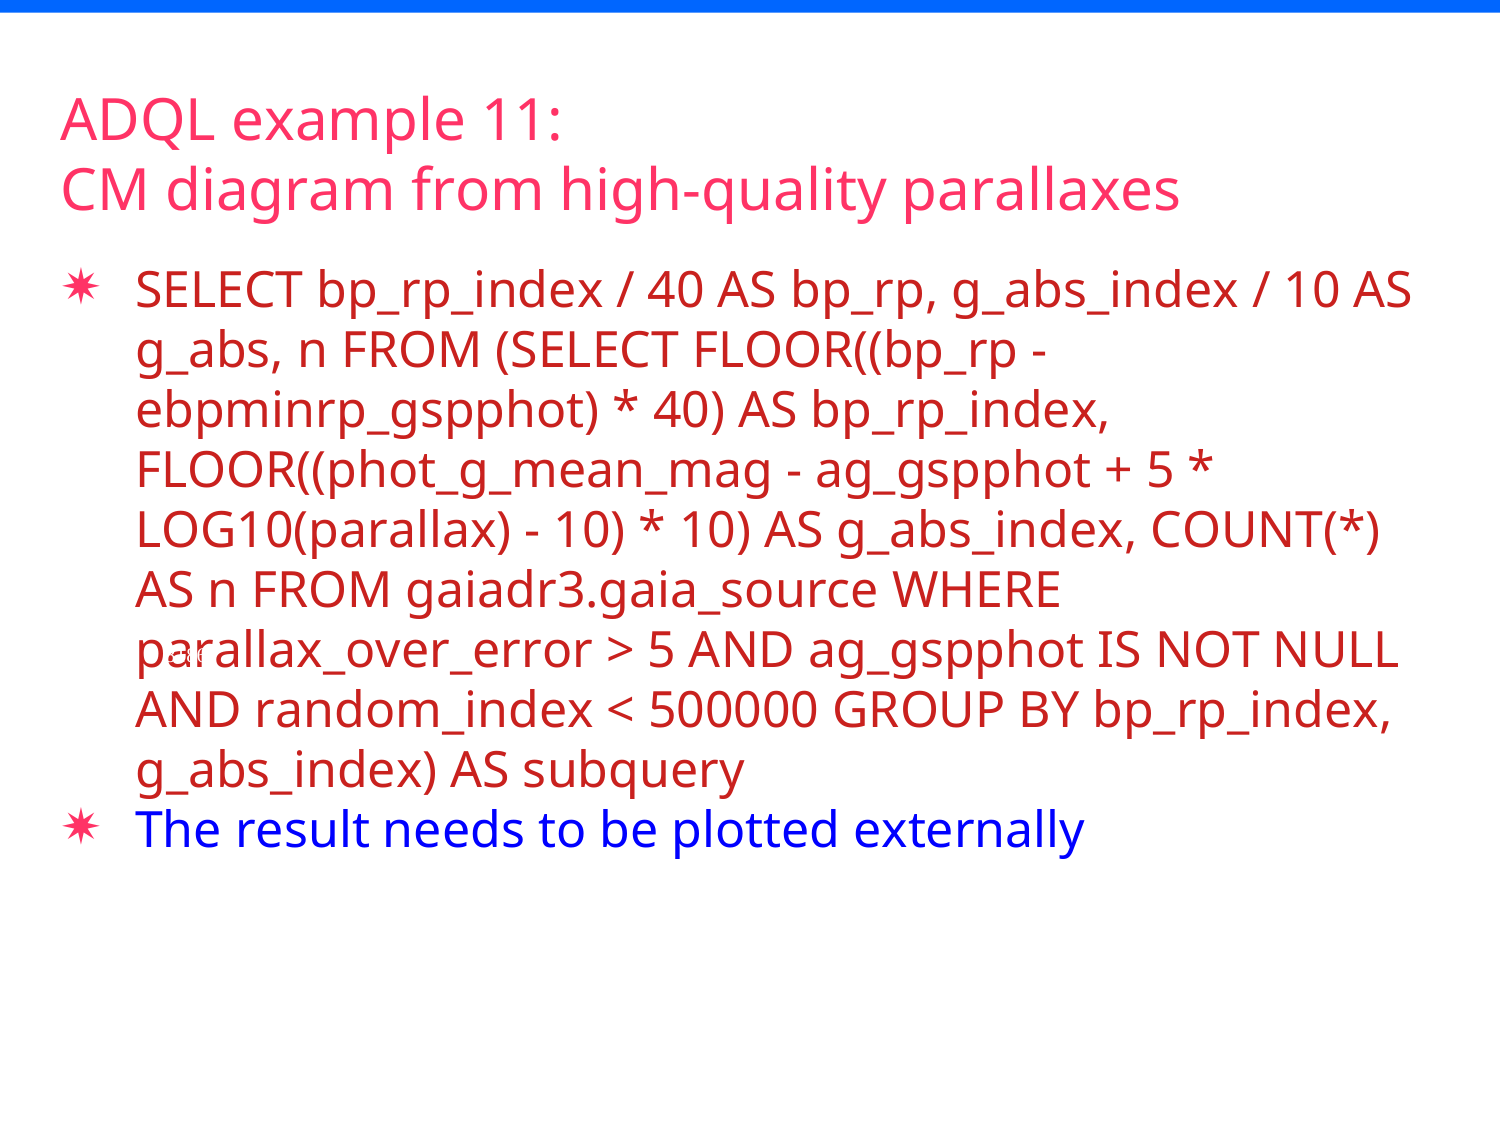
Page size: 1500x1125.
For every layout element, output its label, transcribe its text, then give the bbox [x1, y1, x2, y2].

text_box 81867 [150, 634, 233, 675]
text_box SELECT bp_rp_index / 40 AS bp_rp, g_abs_index / 10 AS g_abs, n FROM (SELECT FLOOR((bp_rp -ebpminrp_gspphot) * 40) AS bp_rp_index, FLOOR((phot_g_mean_mag - ag_gspphot + 5 * LOG10(parallax) - 10) * 10) AS g_abs_index, COUNT(*) AS n FROM gaiadr3.gaia_source WHERE parallax_over_error > 5 AND ag_gspphot IS NOT NULL AND random_index < 500000 GROUP BY bp_rp_index, g_abs_index) AS subquery The result needs to be plotted externally [45, 190, 1463, 1094]
text_box ADQL example 11: CM diagram from high-quality parallaxes [45, 75, 1313, 230]
